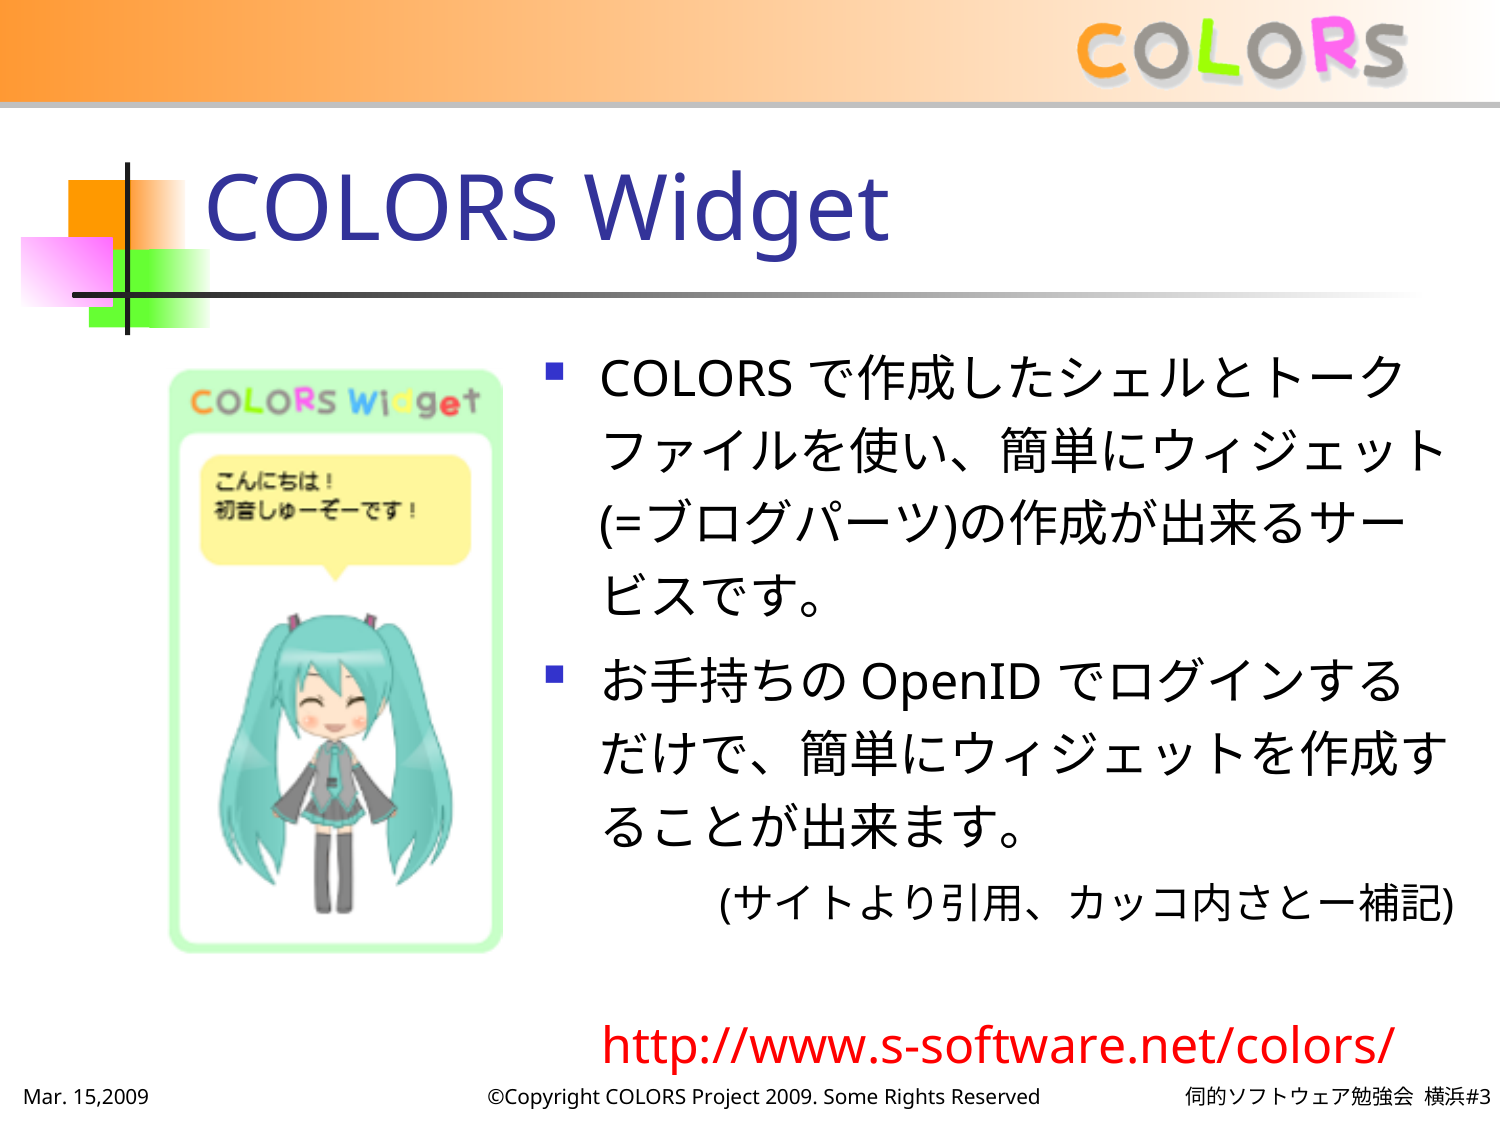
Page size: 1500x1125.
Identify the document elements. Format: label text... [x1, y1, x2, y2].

picture [166, 367, 503, 977]
title COLORS Widget [188, 35, 1468, 276]
list COLORS で作成したシェルとトークファイルを使い、簡単にウィジェット(=ブログパーツ)の作成が出来るサービスです。 お手持ちの OpenID でログインするだけで、簡単にウィジェットを作成することが出来ます。 (サイトより引用、カッコ内さとー補記) http://www.s-software.net/colors/ [528, 331, 1469, 1007]
